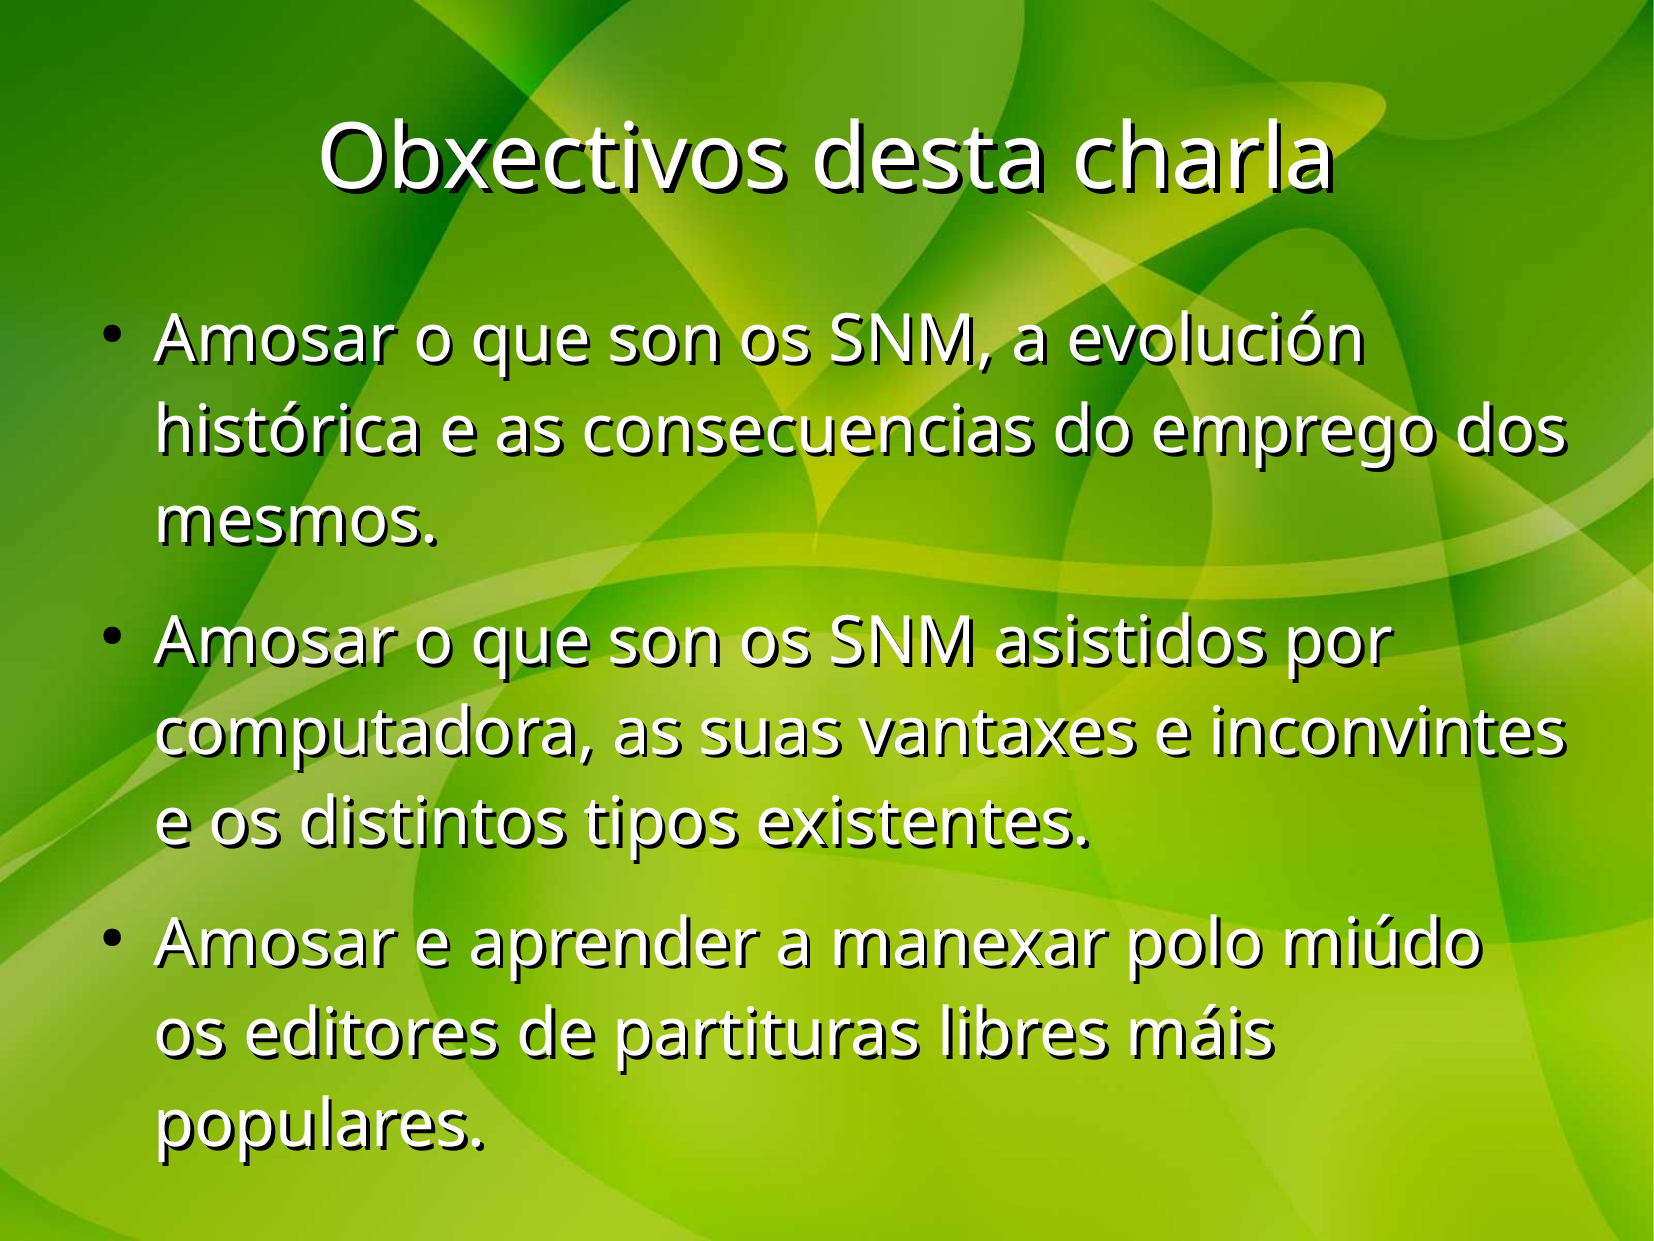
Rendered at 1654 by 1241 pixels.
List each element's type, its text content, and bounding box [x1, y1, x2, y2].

list Amosar o que son os SNM, a evolución histórica e as consecuencias do emprego dos mesmos. Amosar o que son os SNM asistidos por computadora, as suas vantaxes e inconvintes e os distintos tipos existentes. Amosar e aprender a manexar polo miúdo os editores de partituras libres máis populares. [82, 290, 1571, 1128]
title Obxectivos desta charla [82, 56, 1571, 250]
picture [0, 0, 1654, 1241]
